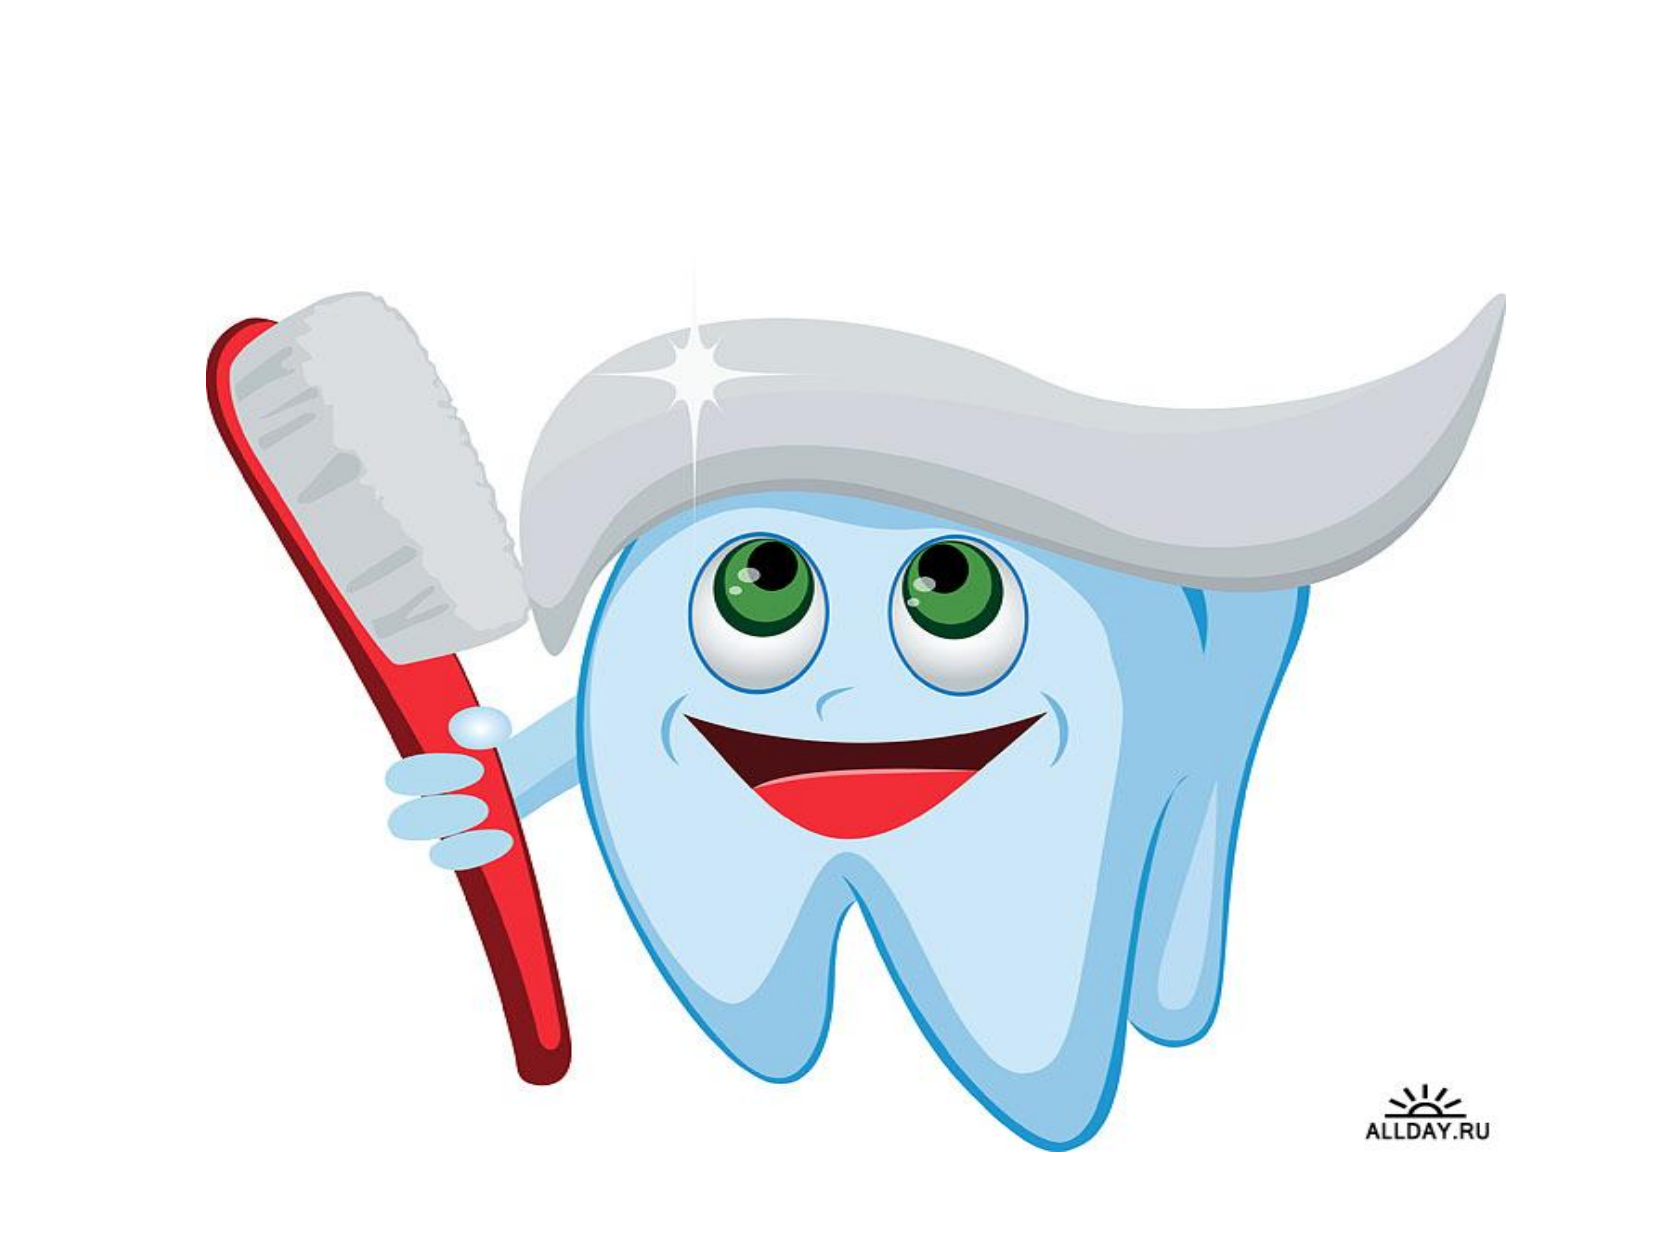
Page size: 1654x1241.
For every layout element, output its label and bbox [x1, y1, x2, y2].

picture [206, 177, 1506, 1152]
